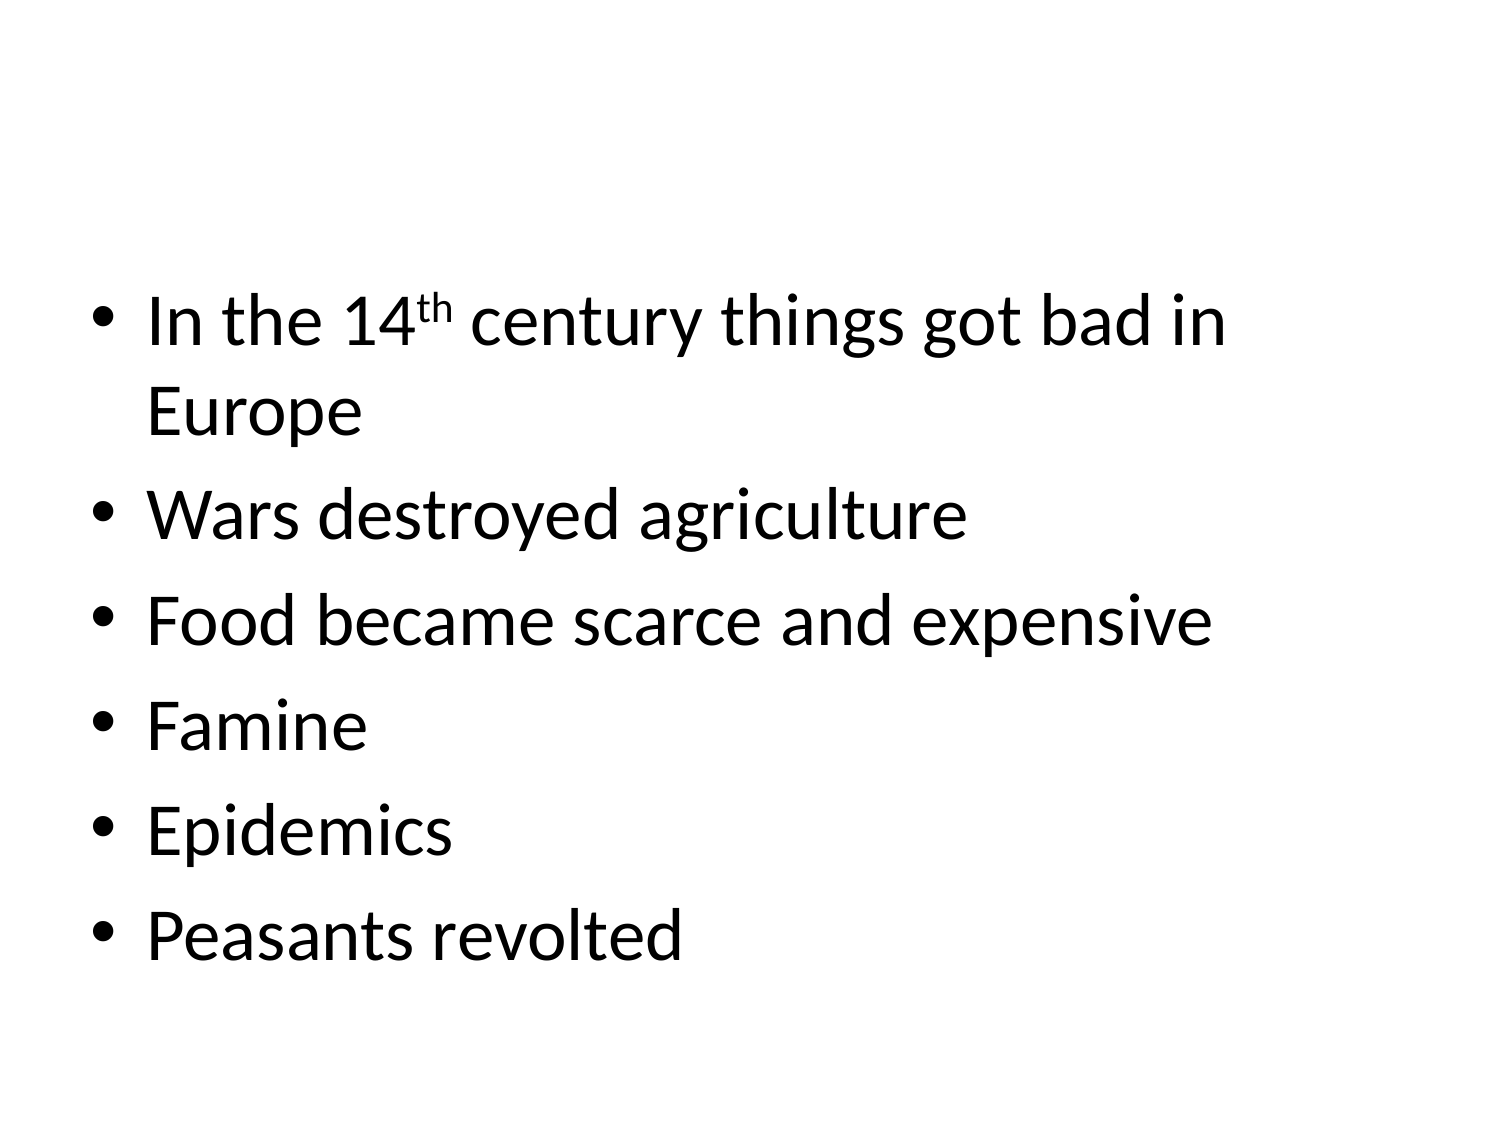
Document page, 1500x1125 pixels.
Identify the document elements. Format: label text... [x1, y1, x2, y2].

list In the 14th century things got bad in Europe Wars destroyed agriculture Food became scarce and expensive Famine Epidemics Peasants revolted [75, 262, 1425, 1005]
